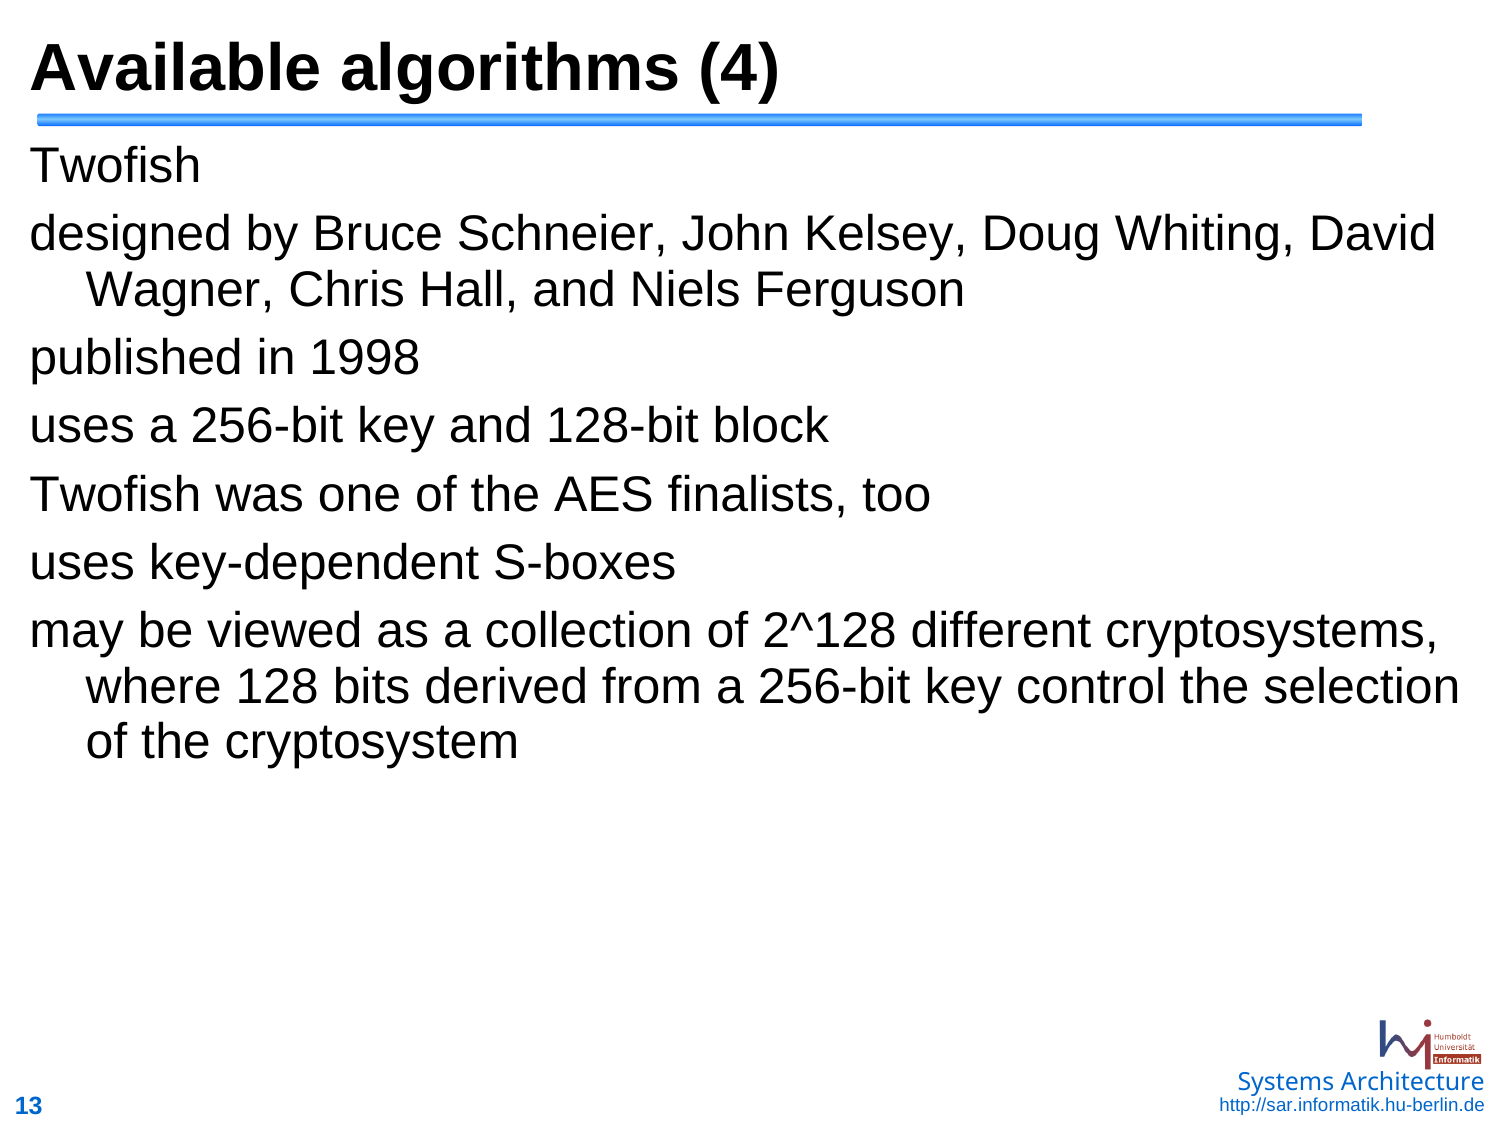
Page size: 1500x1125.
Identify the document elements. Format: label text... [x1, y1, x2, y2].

picture [1376, 1044, 1483, 1071]
list Twofish designed by Bruce Schneier, John Kelsey, Doug Whiting, David Wagner, Chris Hall, and Niels Ferguson published in 1998 uses a 256-bit key and 128-bit block Twofish was one of the AES finalists, too uses key-dependent S-boxes may be viewed as a collection of 2^128 different cryptosystems, where 128 bits derived from a 256-bit key control the selection of the cryptosystem [29, 137, 1500, 1044]
title Available algorithms (4) [29, 26, 1500, 108]
